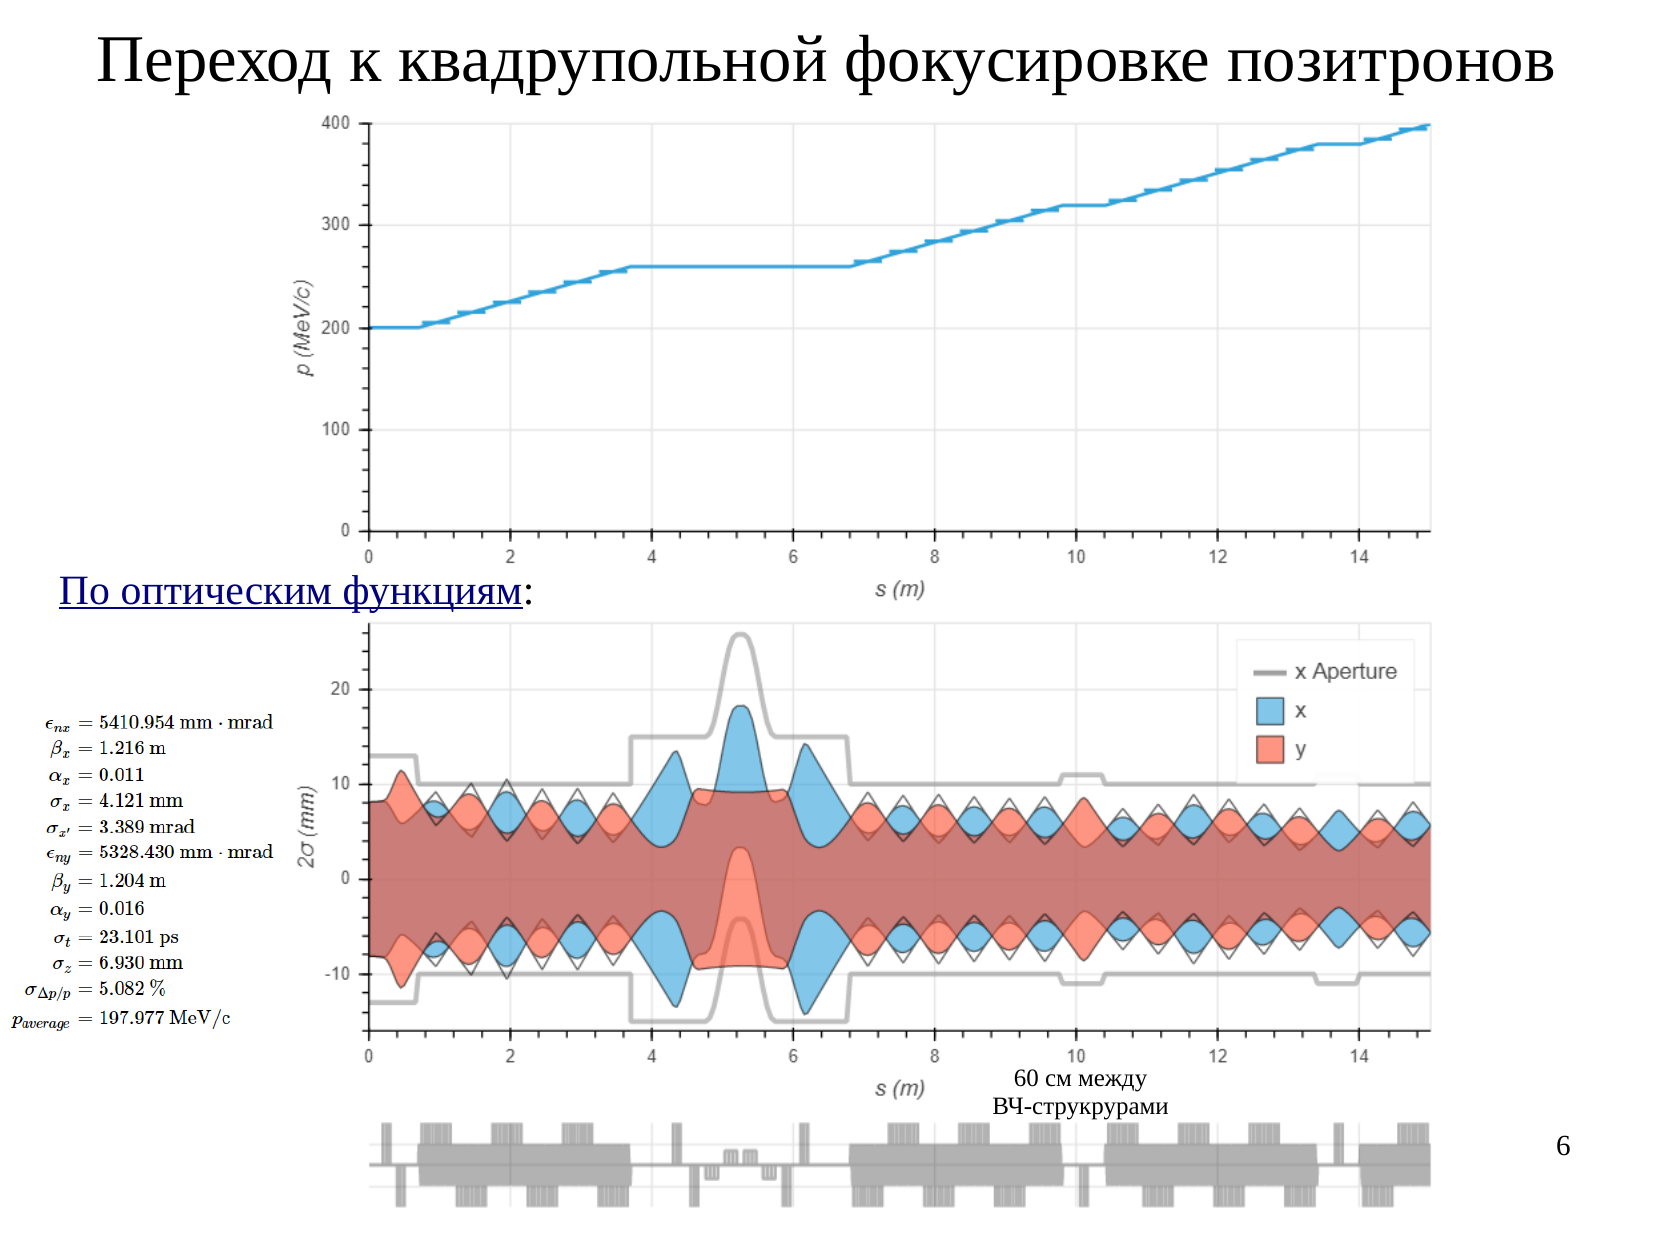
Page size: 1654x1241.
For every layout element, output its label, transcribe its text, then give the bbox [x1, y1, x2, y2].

title По оптическим функциям: [59, 543, 1548, 638]
picture [3, 638, 1444, 1217]
text_box 60 см между ВЧ-струкрурами [874, 1045, 1288, 1140]
title Переход к квадрупольной фокусировке позитронов [82, 11, 1571, 107]
picture [283, 113, 1444, 543]
